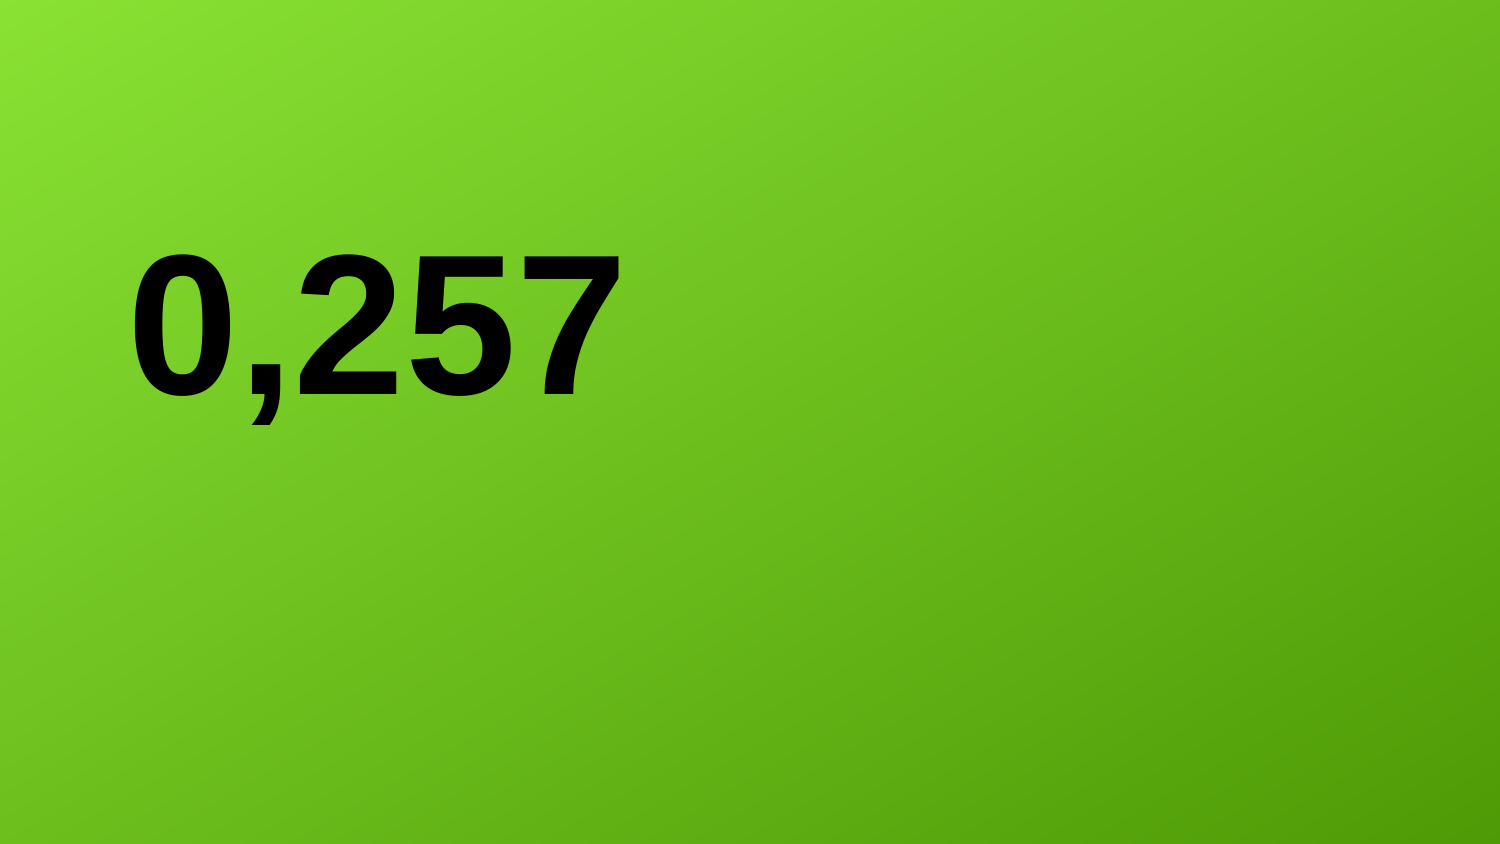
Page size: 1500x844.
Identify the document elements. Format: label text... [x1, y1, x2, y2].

text_box 0,257 [162, 276, 202, 374]
text_box 0,257 [112, 259, 1388, 450]
